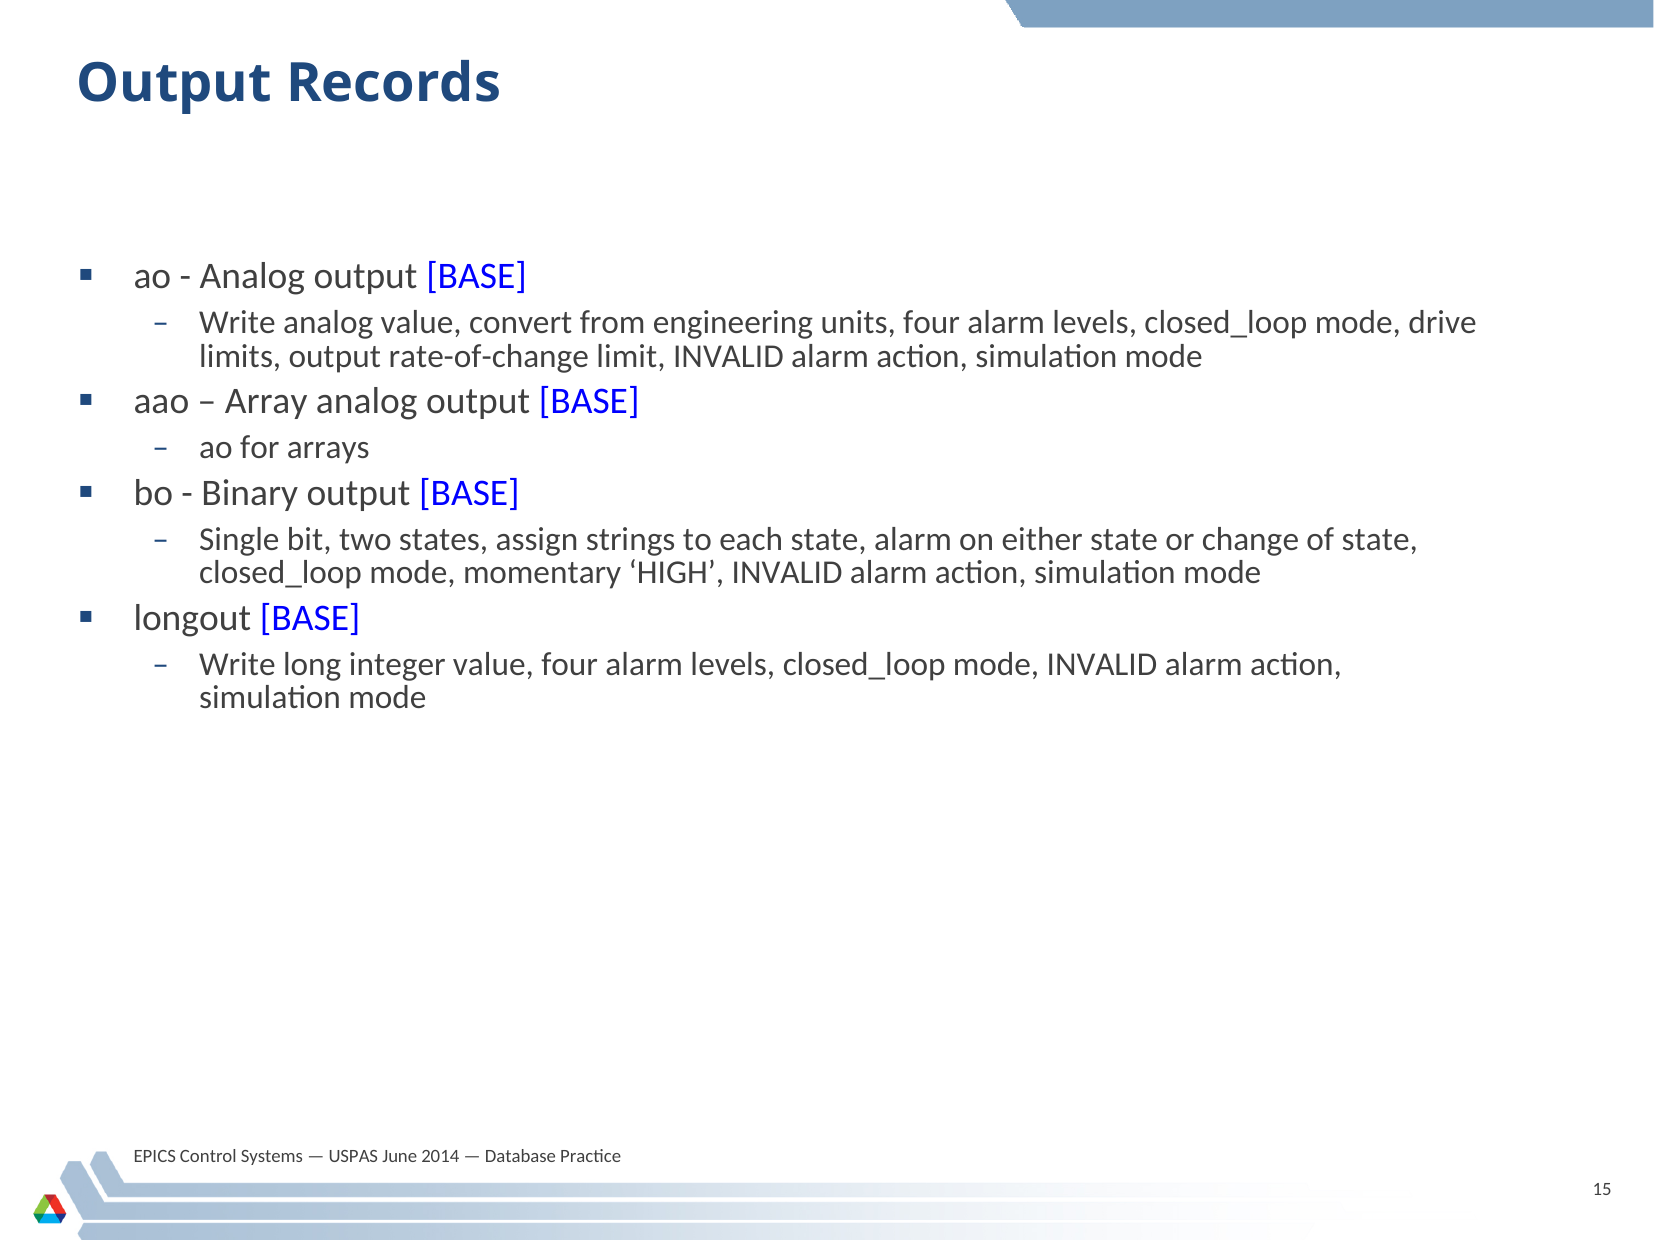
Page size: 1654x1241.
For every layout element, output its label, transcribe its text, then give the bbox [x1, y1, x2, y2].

picture [0, 0, 1654, 29]
picture [0, 1143, 1654, 1240]
list ao - Analog output [BASE] Write analog value, convert from engineering units, four alarm levels, closed_loop mode, drive limits, output rate-of-change limit, INVALID alarm action, simulation mode aao – Array analog output [BASE] ao for arrays bo - Binary output [BASE] Single bit, two states, assign strings to each state, alarm on either state or change of state, closed_loop mode, momentary ‘HIGH’, INVALID alarm action, simulation mode longout [BASE] Write long integer value, four alarm levels, closed_loop mode, INVALID alarm action, simulation mode [62, 253, 1498, 927]
title Output Records [61, 51, 1500, 123]
